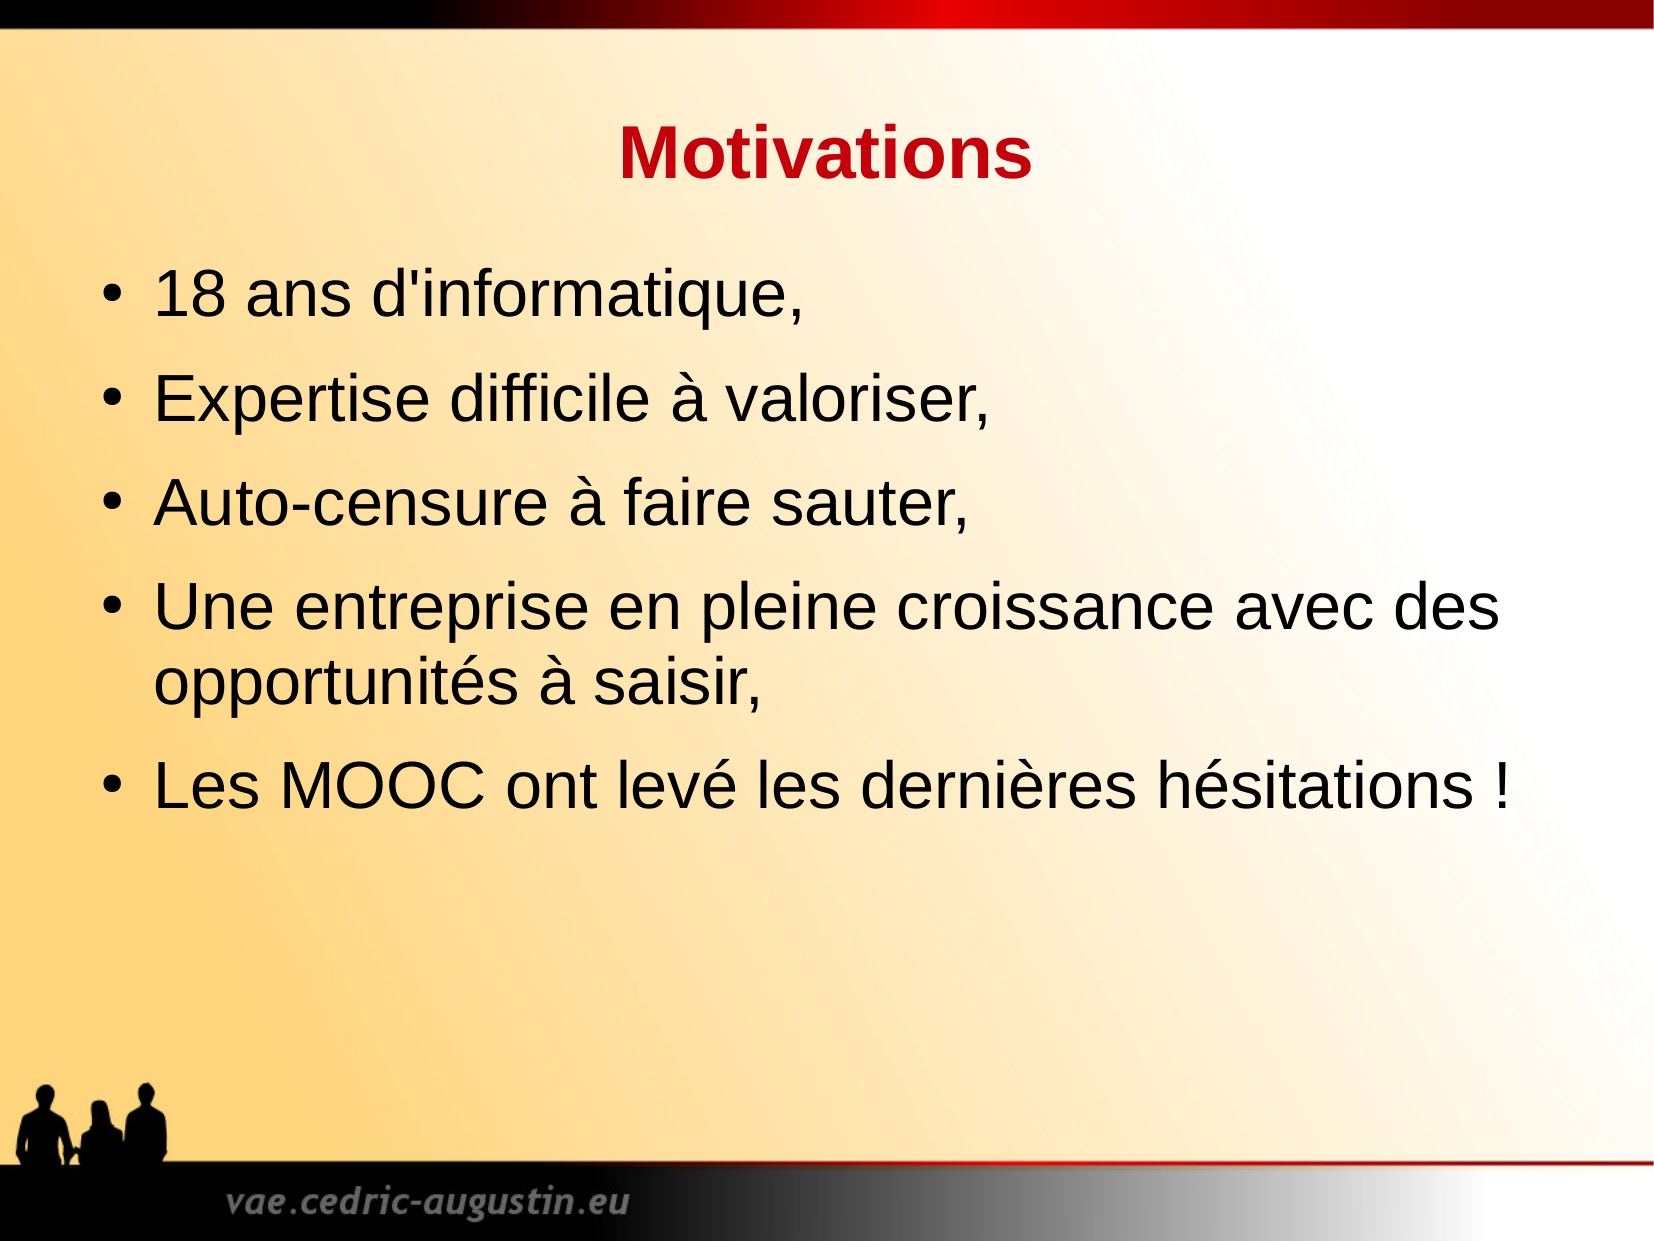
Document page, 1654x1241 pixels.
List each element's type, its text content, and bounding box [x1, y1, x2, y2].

title Motivations [82, 49, 1571, 256]
list 18 ans d'informatique, Expertise difficile à valoriser, Auto-censure à faire sauter, Une entreprise en pleine croissance avec des opportunités à saisir, Les MOOC ont levé les dernières hésitations ! [82, 256, 1571, 1099]
picture [0, 0, 1654, 1241]
